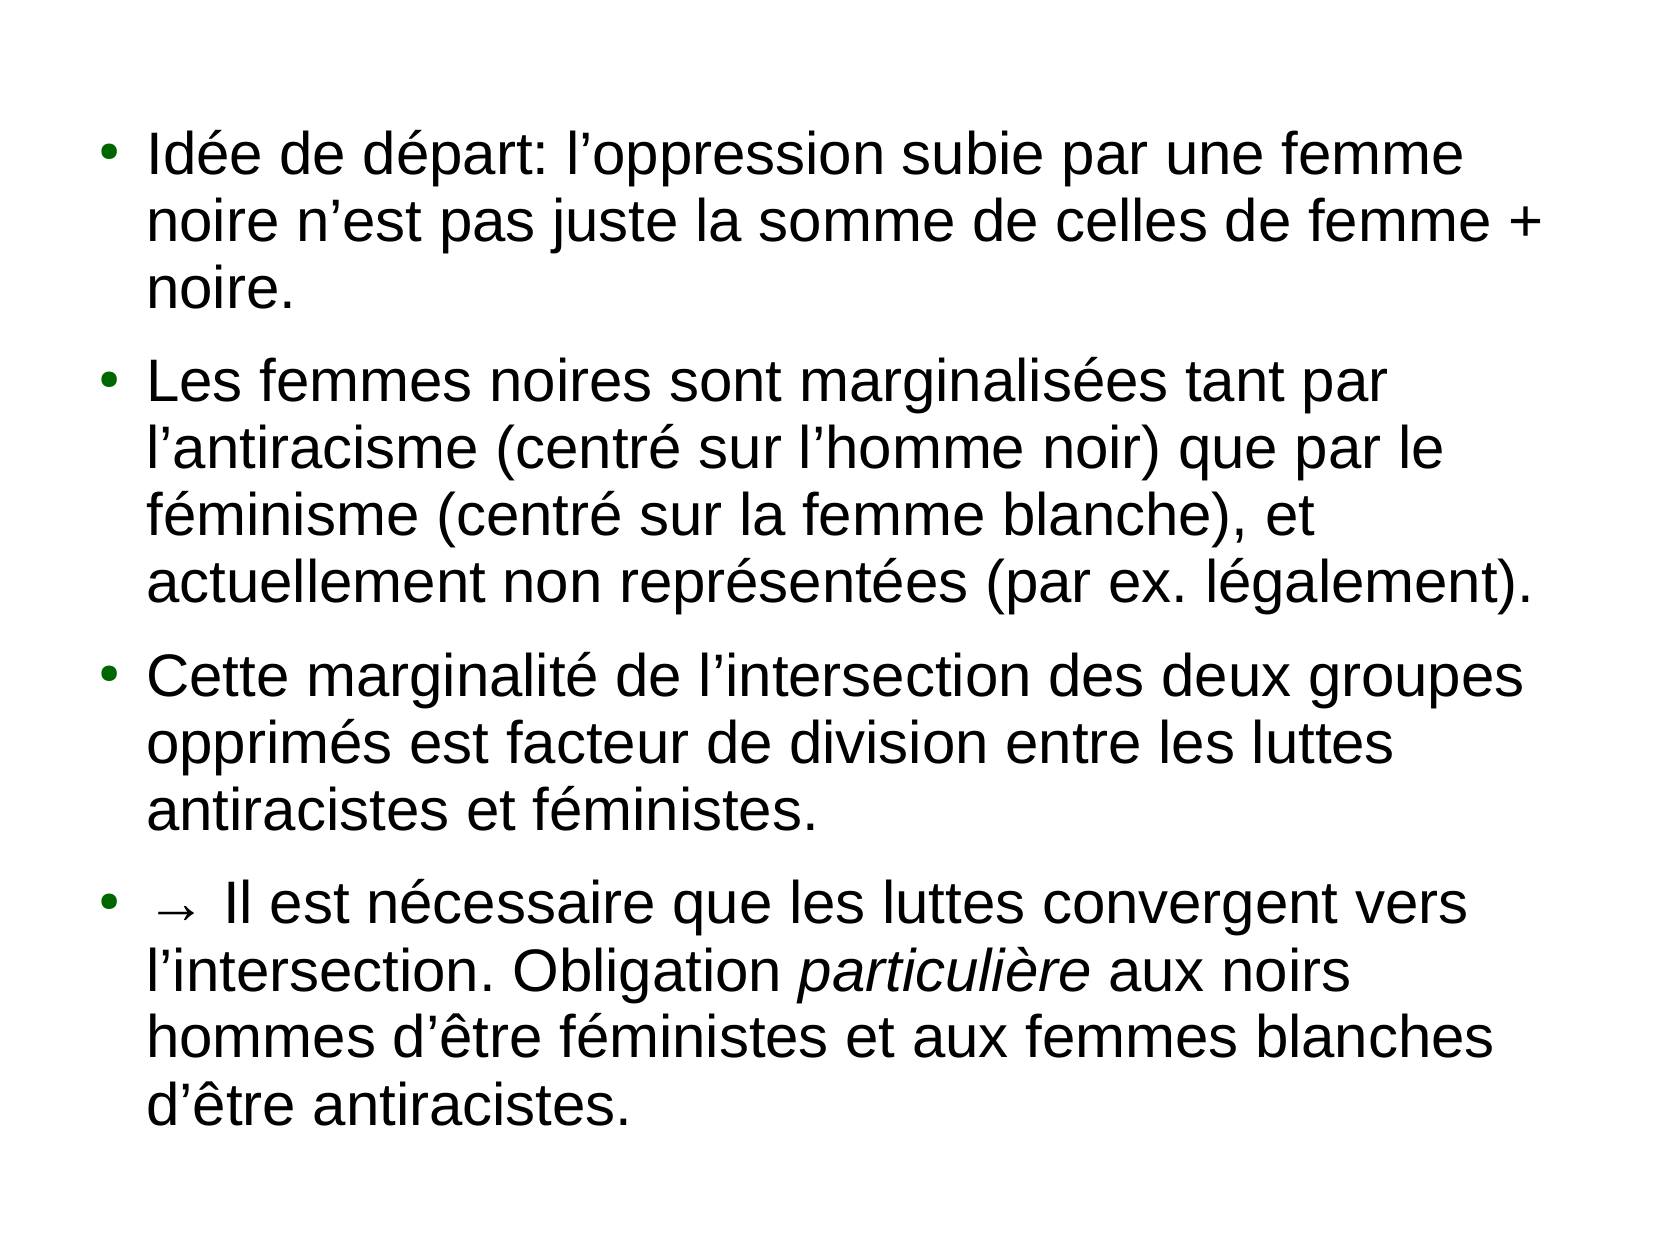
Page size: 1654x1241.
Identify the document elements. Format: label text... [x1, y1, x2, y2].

list Idée de départ: l’oppression subie par une femme noire n’est pas juste la somme de celles de femme + noire. Les femmes noires sont marginalisées tant par l’antiracisme (centré sur l’homme noir) que par le féminisme (centré sur la femme blanche), et actuellement non représentées (par ex. légalement). Cette marginalité de l’intersection des deux groupes opprimés est facteur de division entre les luttes antiracistes et féministes. → Il est nécessaire que les luttes convergent vers l’intersection. Obligation particulière aux noirs hommes d’être féministes et aux femmes blanches d’être antiracistes. [82, 120, 1571, 1141]
